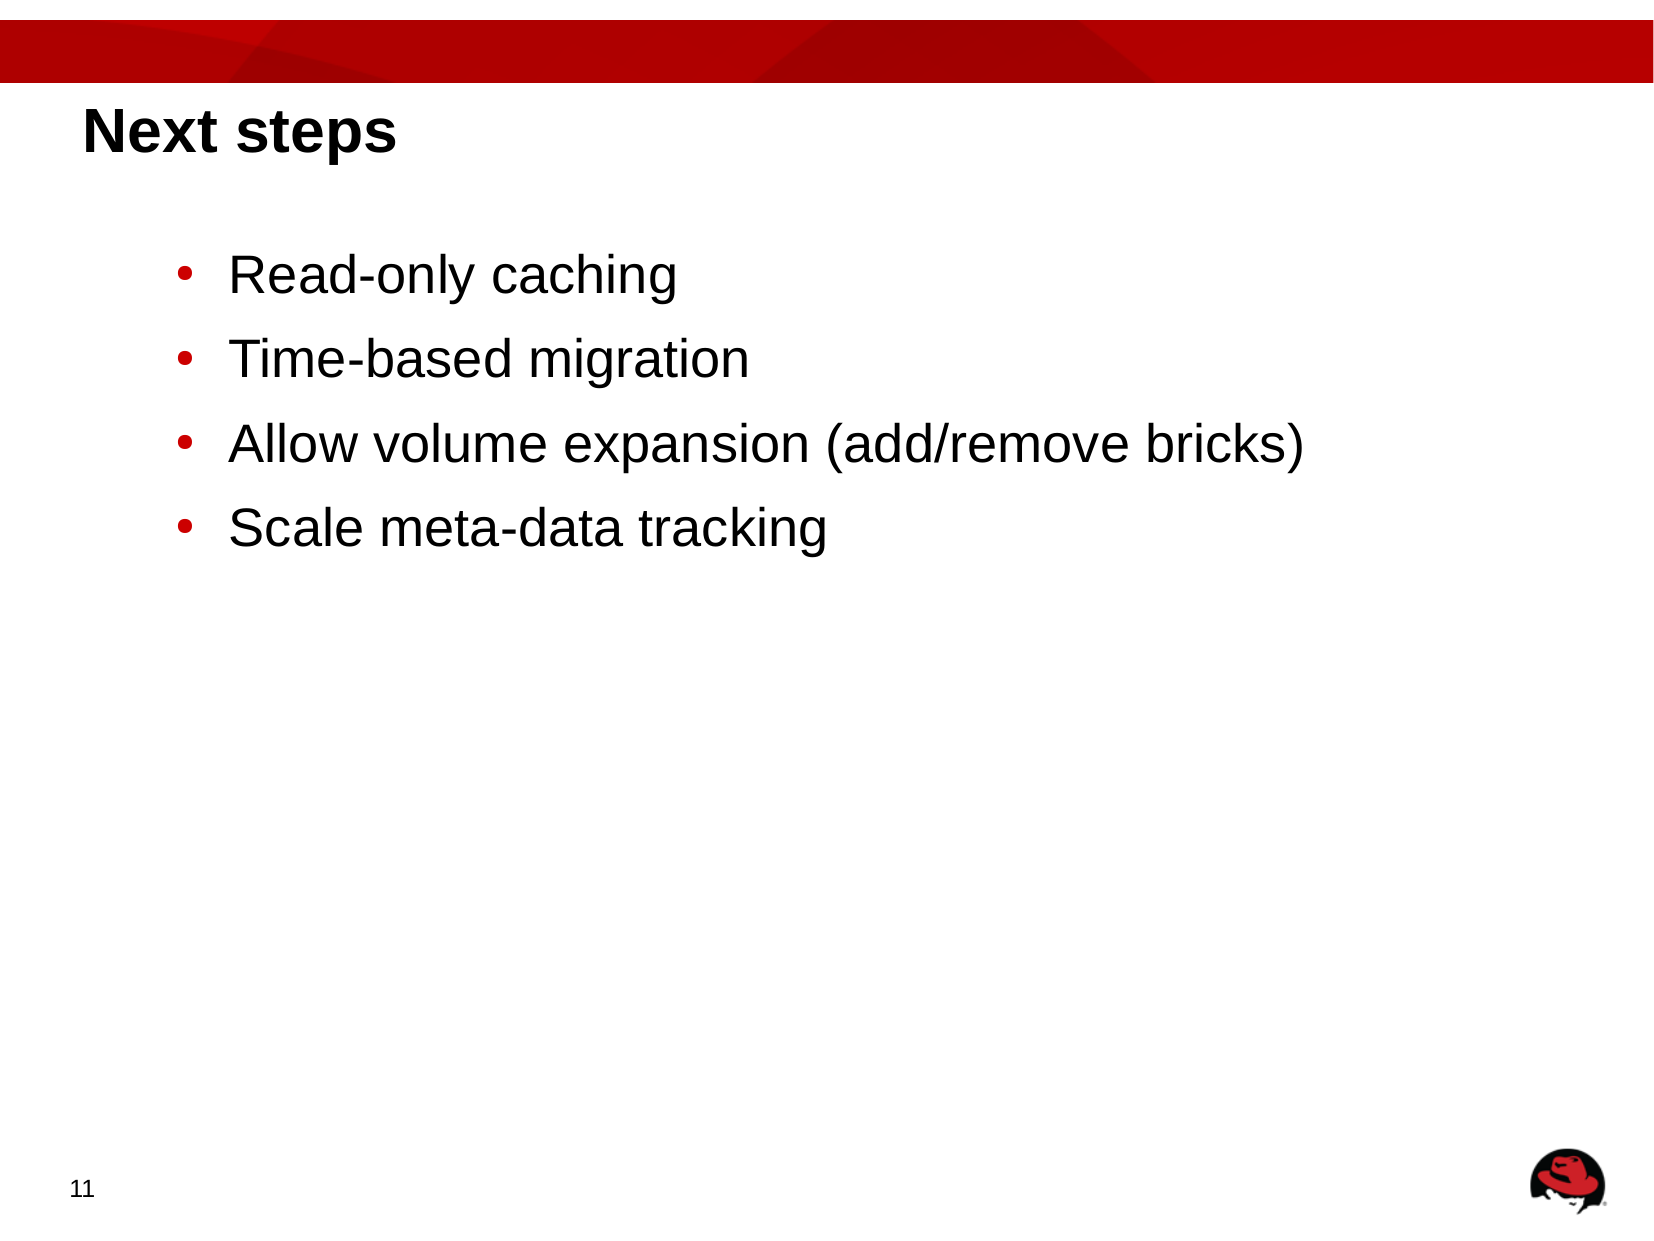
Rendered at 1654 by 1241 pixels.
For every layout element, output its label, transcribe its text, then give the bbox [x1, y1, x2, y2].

title Next steps [82, 37, 1571, 226]
picture [0, 20, 1654, 83]
picture [1529, 1146, 1613, 1224]
list Read-only caching Time-based migration Allow volume expansion (add/remove bricks) Scale meta-data tracking [86, 244, 1576, 1073]
